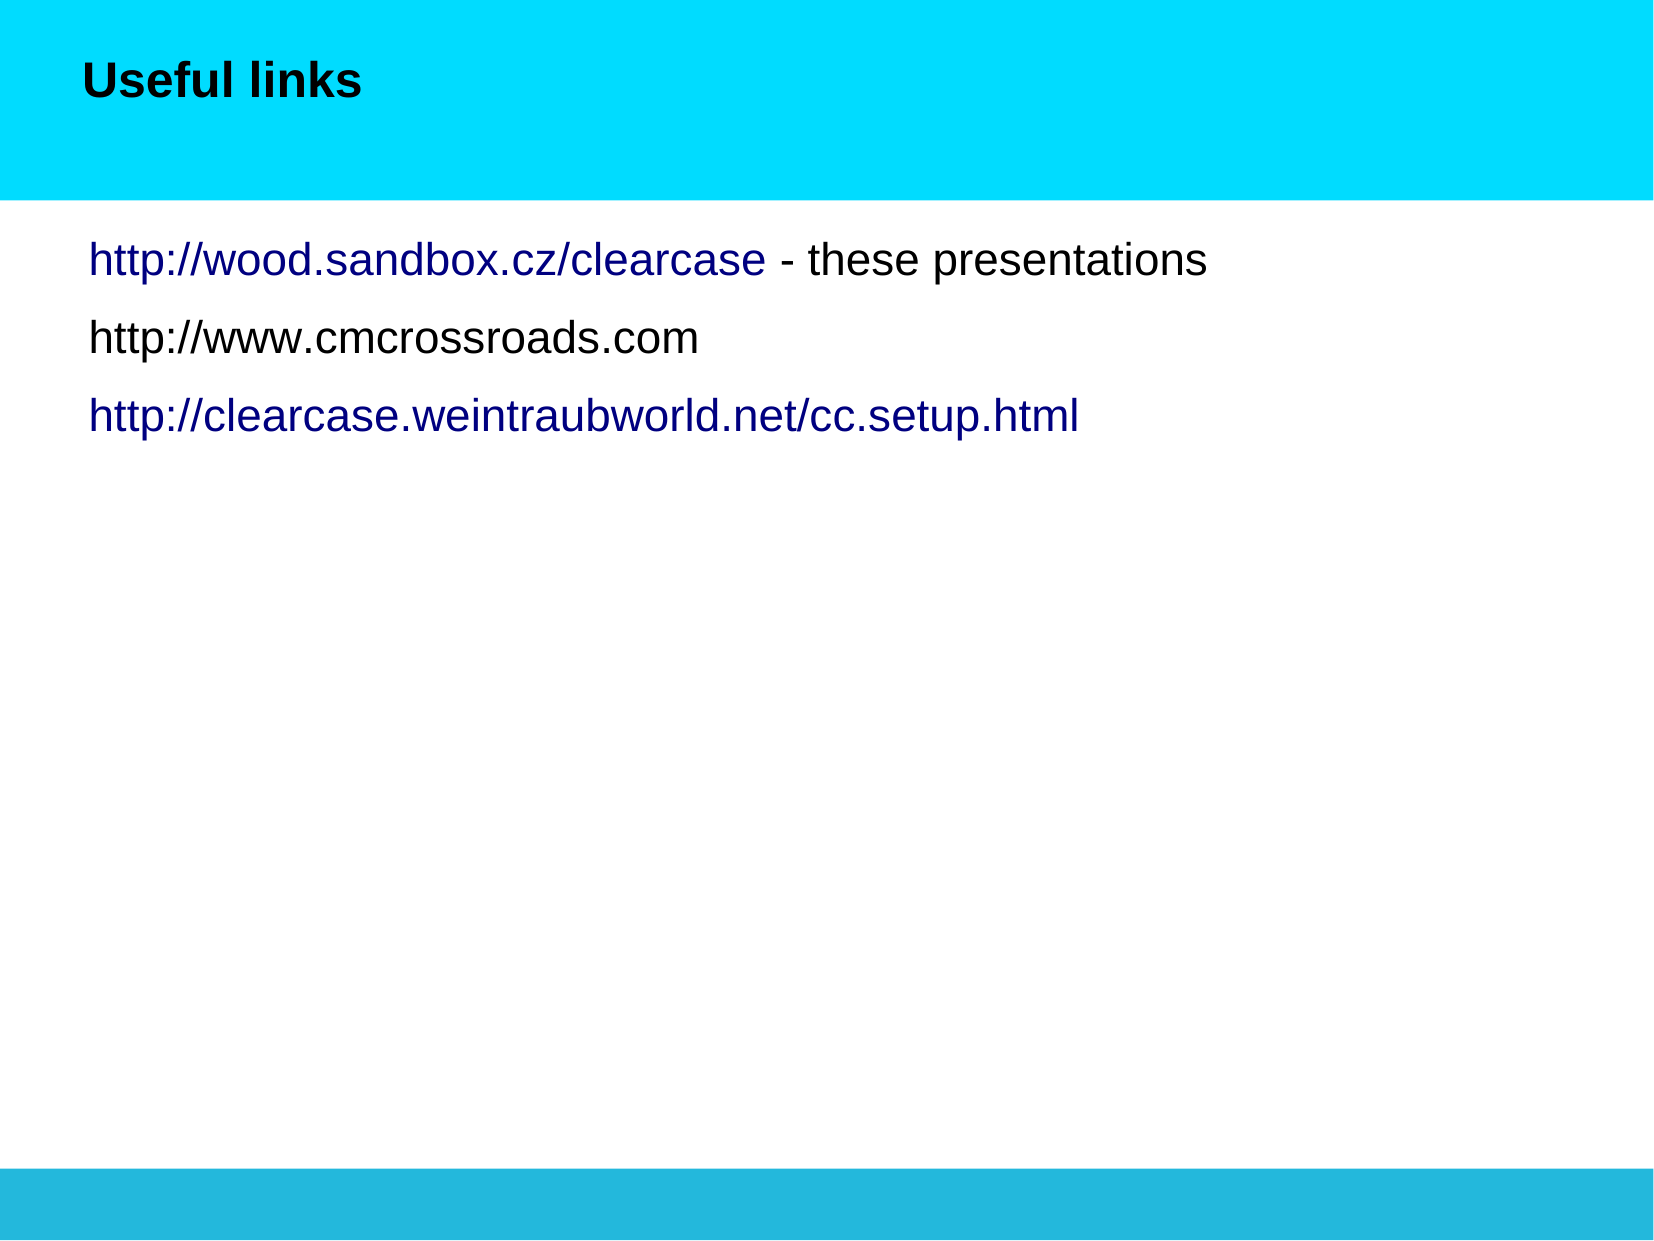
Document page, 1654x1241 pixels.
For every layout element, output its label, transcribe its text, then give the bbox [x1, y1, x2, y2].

list http://wood.sandbox.cz/clearcase - these presentations http://www.cmcrossroads.com http://clearcase.weintraubworld.net/cc.setup.html [88, 236, 1586, 1089]
title Useful links [82, 34, 1130, 122]
picture [0, 201, 1654, 1168]
